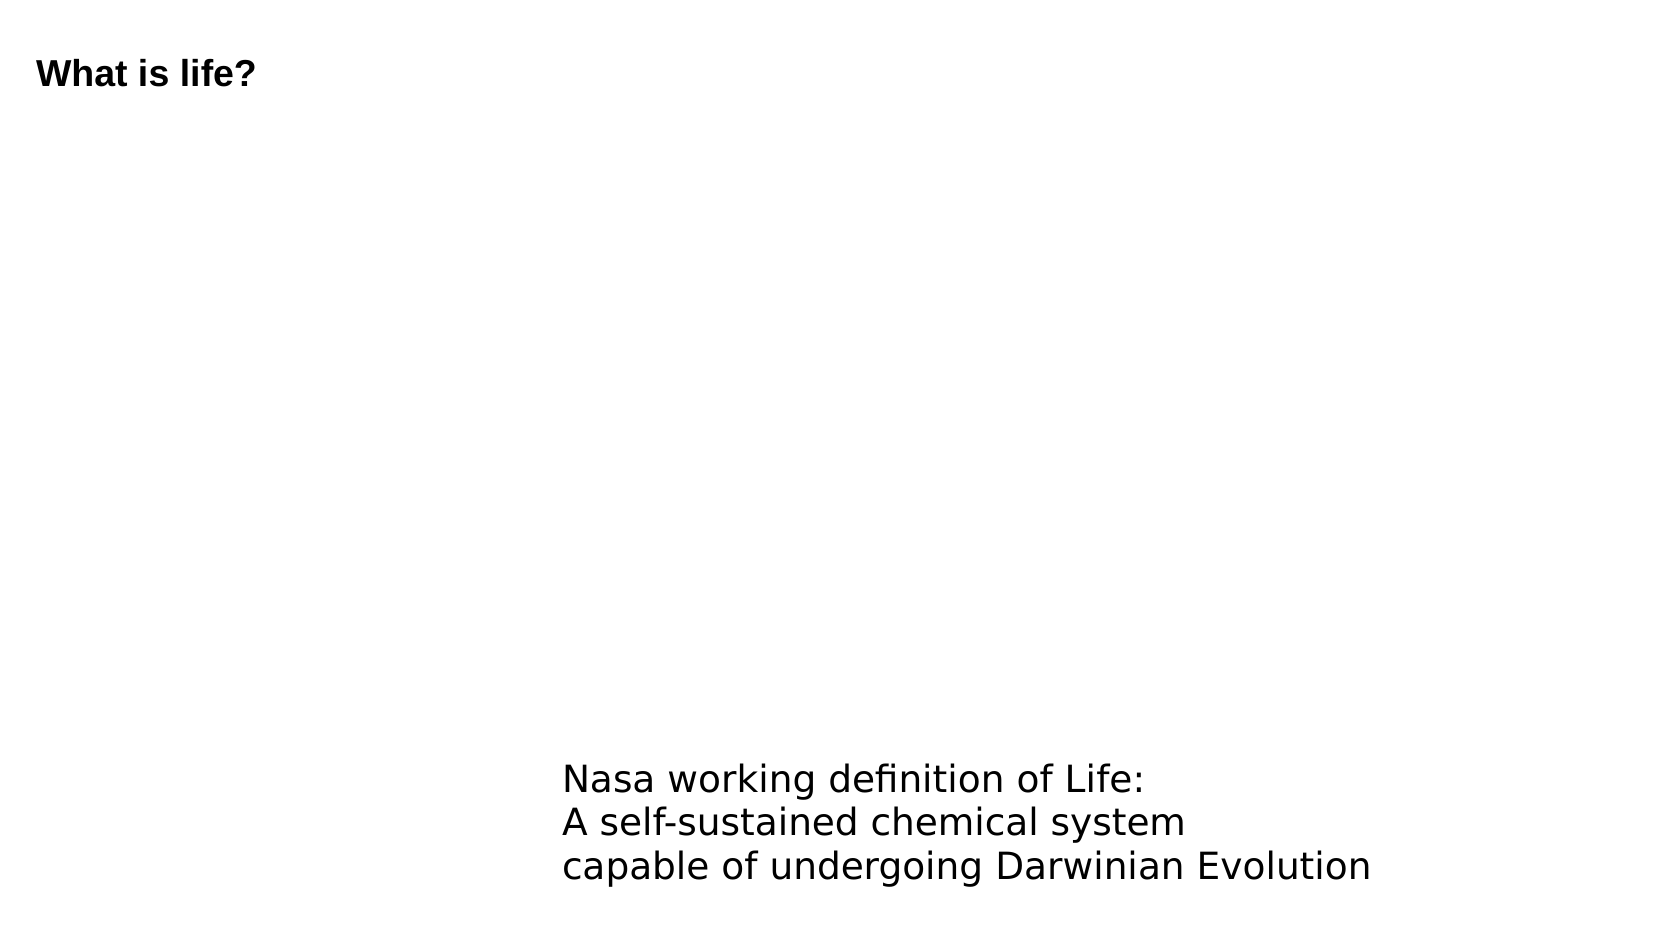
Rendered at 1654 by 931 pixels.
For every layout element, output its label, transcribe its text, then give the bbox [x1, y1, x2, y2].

text_box What is life? [21, 45, 532, 103]
text_box Nasa working definition of Life: A self-sustained chemical system capable of undergoing Darwinian Evolution [547, 750, 1440, 896]
